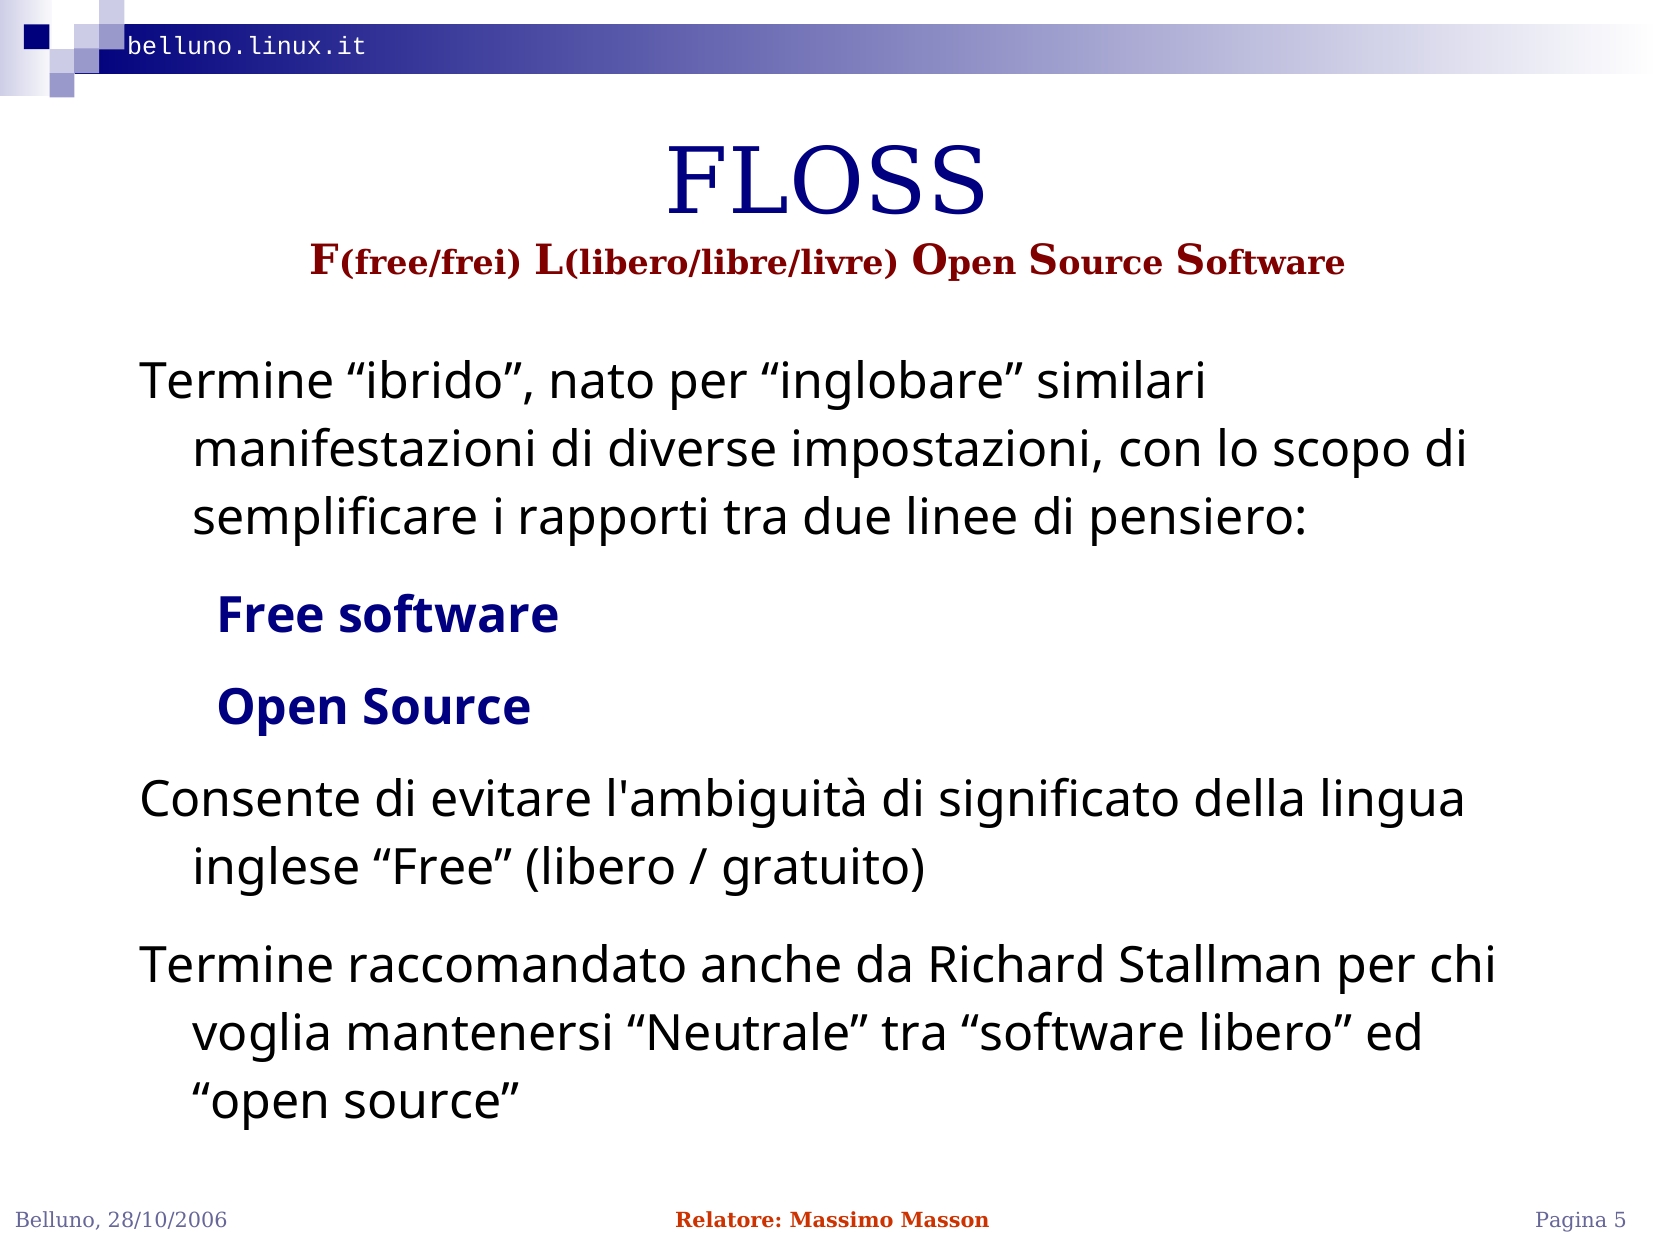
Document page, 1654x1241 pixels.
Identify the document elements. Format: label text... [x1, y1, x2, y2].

title FLOSS F(free/frei) L(libero/libre/livre) Open Source Software [121, 102, 1534, 311]
list Termine “ibrido”, nato per “inglobare” similari manifestazioni di diverse impostazioni, con lo scopo di semplificare i rapporti tra due linee di pensiero: Free software Open Source Consente di evitare l'ambiguità di significato della lingua inglese “Free” (libero / gratuito) Termine raccomandato anche da Richard Stallman per chi voglia mantenersi “Neutrale” tra “software libero” ed “open source” [121, 344, 1534, 1127]
